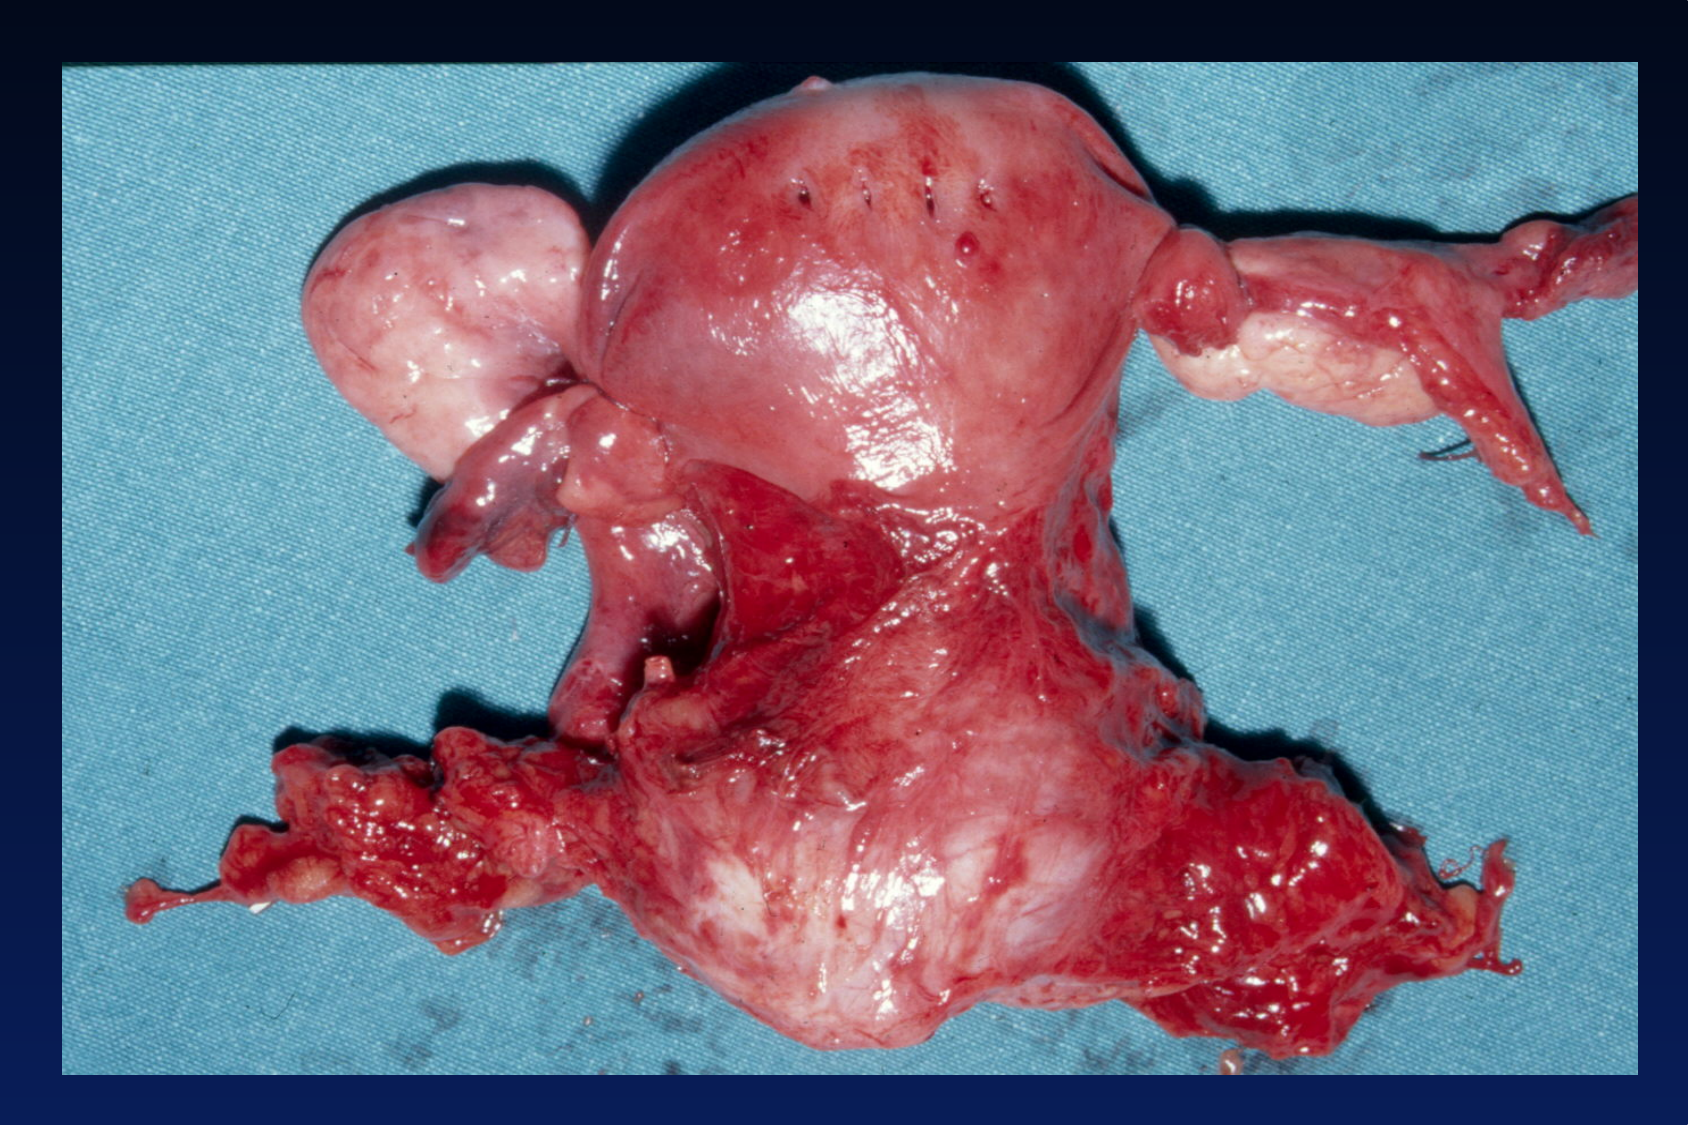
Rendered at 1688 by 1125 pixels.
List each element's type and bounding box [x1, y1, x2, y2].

picture [62, 62, 1638, 1075]
